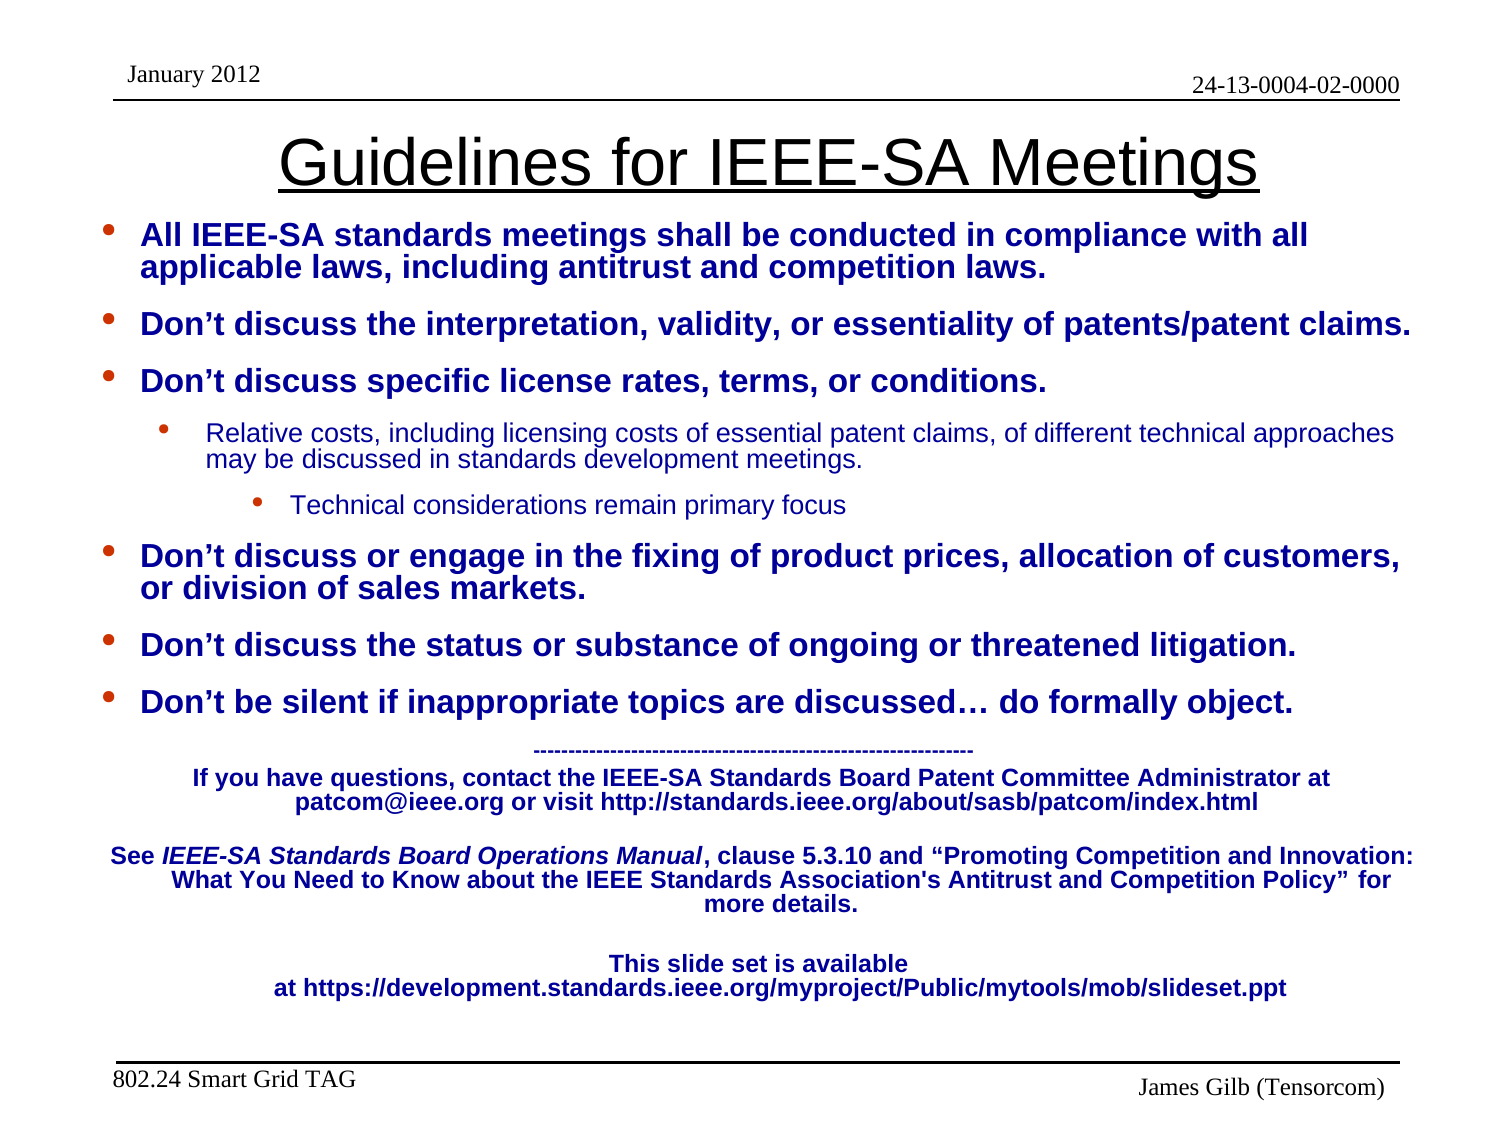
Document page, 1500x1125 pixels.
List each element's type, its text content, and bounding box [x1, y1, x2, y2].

title Guidelines for IEEE-SA Meetings [75, 108, 1463, 209]
text_box All IEEE-SA standards meetings shall be conducted in compliance with all applicable laws, including antitrust and competition laws. Don’t discuss the interpretation, validity, or essentiality of patents/patent claims. Don’t discuss specific license rates, terms, or conditions. Relative costs, including licensing costs of essential patent claims, of different technical approaches may be discussed in standards development meetings. Technical considerations remain primary focus Don’t discuss or engage in the fixing of product prices, allocation of customers, or division of sales markets. Don’t discuss the status or substance of ongoing or threatened litigation. Don’t be silent if inappropriate topics are discussed… do formally object. --------------------------------------------------------------- If you have questions, contact the IEEE-SA Standards Board Patent Committee Administrator at patcom@ieee.org or visit http://standards.ieee.org/about/sasb/patcom/index.html See IEEE-SA Standards Board Operations Manual, clause 5.3.10 and “Promoting Competition and Innovation: What You Need to Know about the IEEE Standards Association's Antitrust and Competition Policy” for more details. This slide set is available at https://development.standards.ieee.org/myproject/Public/mytools/mob/slideset.ppt [87, 187, 1438, 1050]
